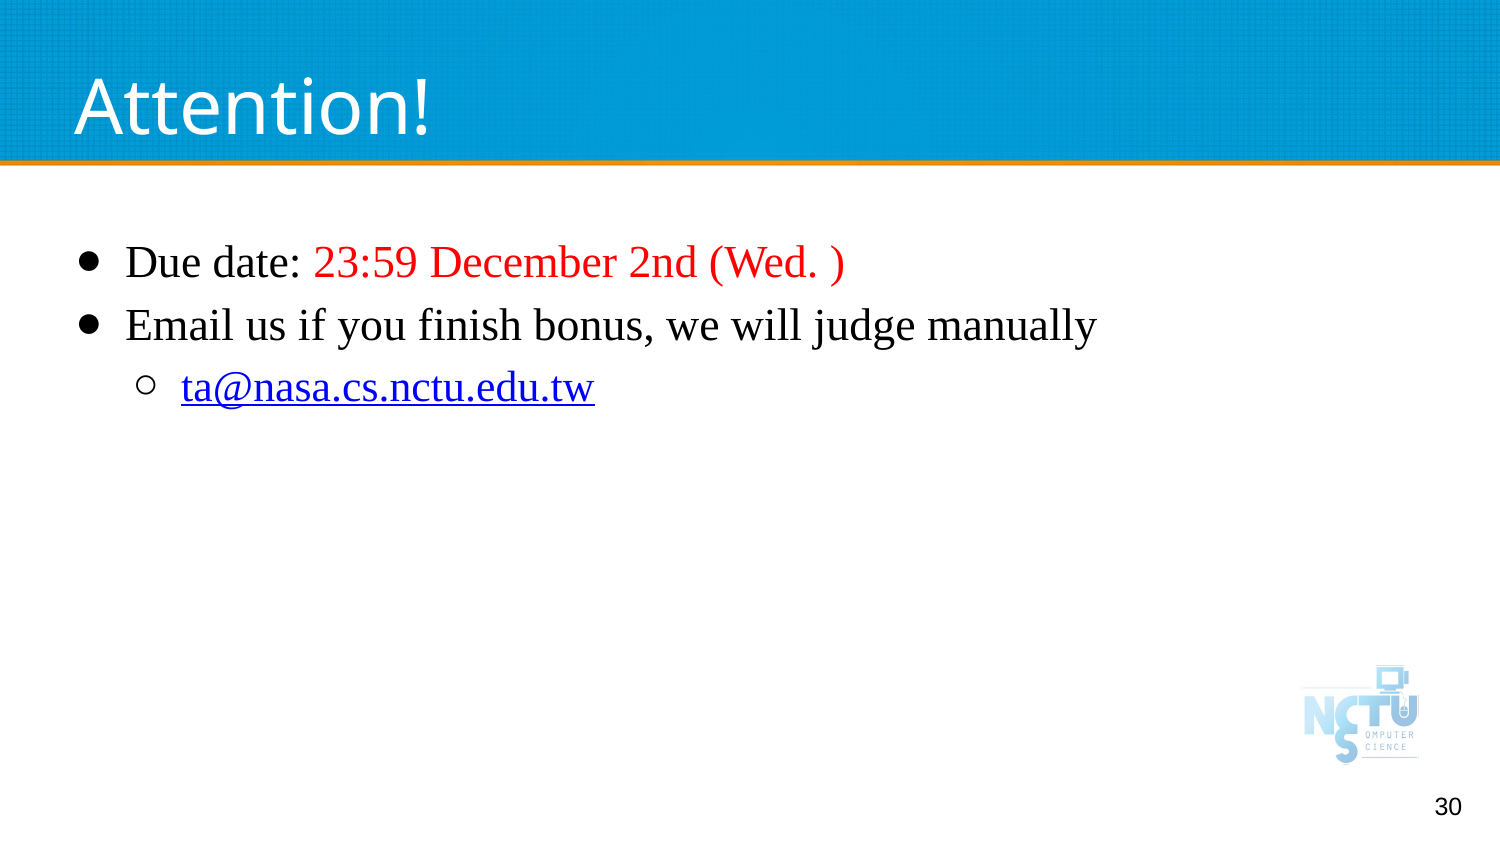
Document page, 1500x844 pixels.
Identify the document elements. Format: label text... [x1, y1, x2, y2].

list Due date: 23:59 December 2nd (Wed. ) Email us if you finish bonus, we will judge manually ta@nasa.cs.nctu.edu.tw [70, 223, 1425, 700]
slide_number <number> [1403, 779, 1494, 844]
picture [0, 160, 1500, 844]
title Attention! [74, 33, 1425, 175]
